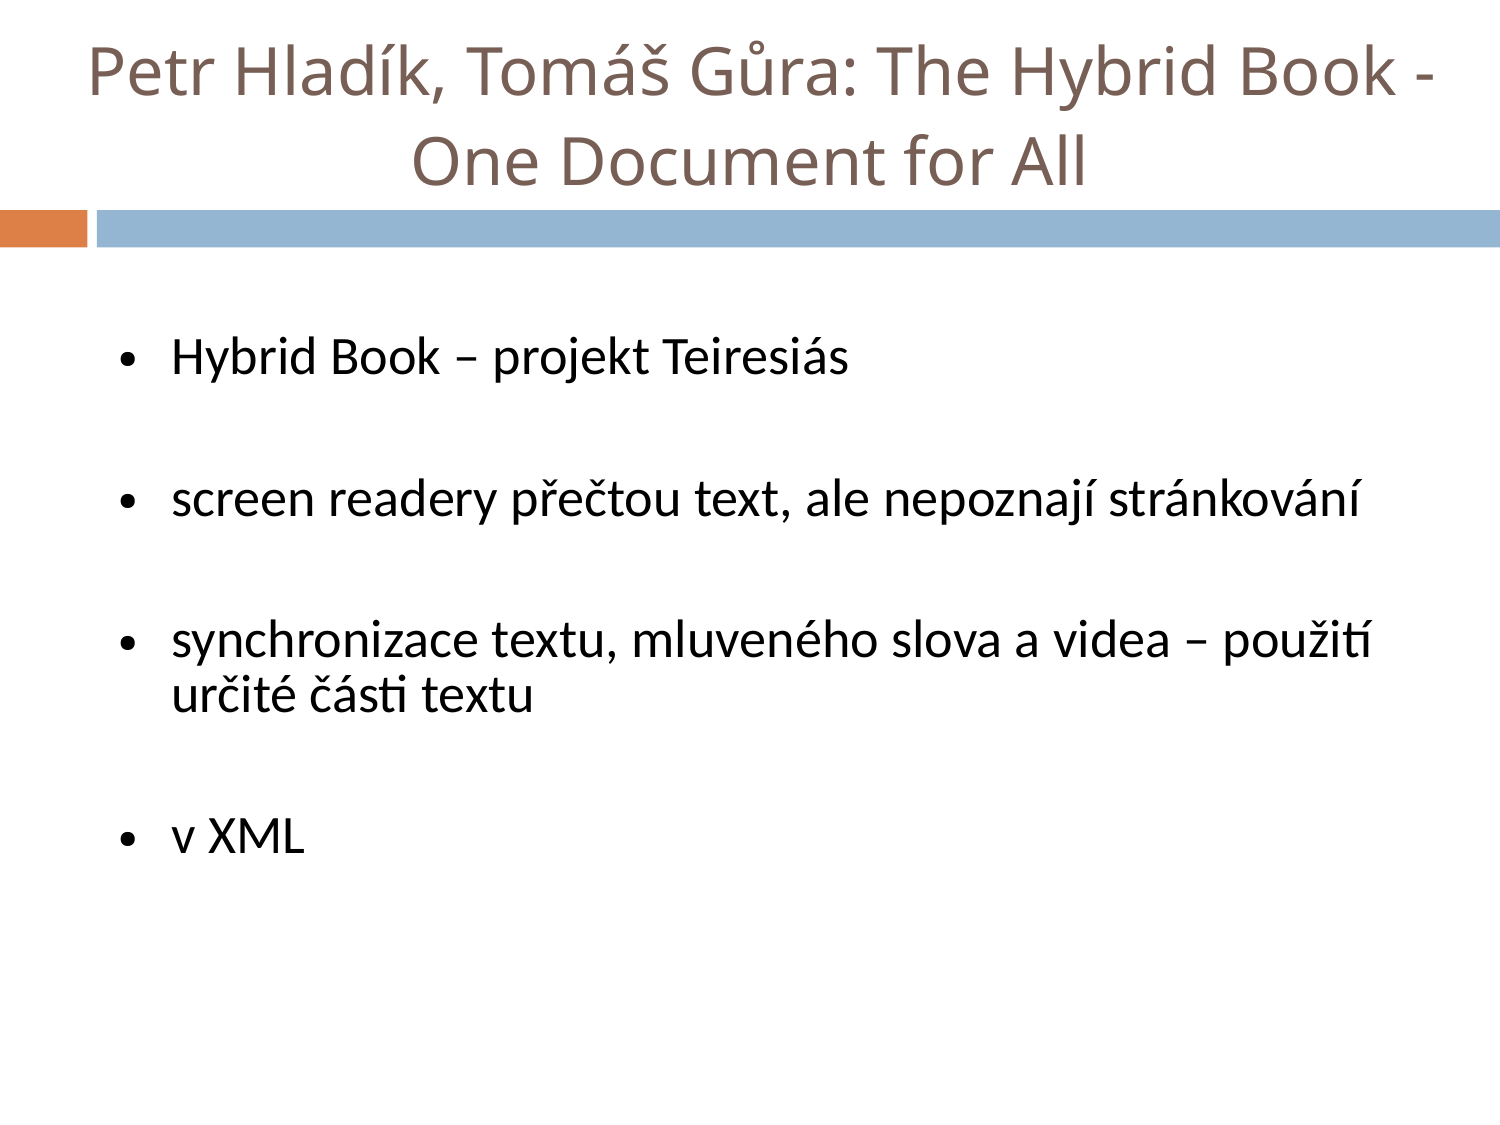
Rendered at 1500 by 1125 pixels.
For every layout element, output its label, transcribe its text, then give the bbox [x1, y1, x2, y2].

list Hybrid Book – projekt Teiresiás screen readery přečtou text, ale nepoznají stránkování synchronizace textu, mluveného slova a videa – použití určité části textu v XML [100, 262, 1438, 1000]
title Petr Hladík, Tomáš Gůra: The Hybrid Book - One Document for All [0, 0, 1500, 213]
